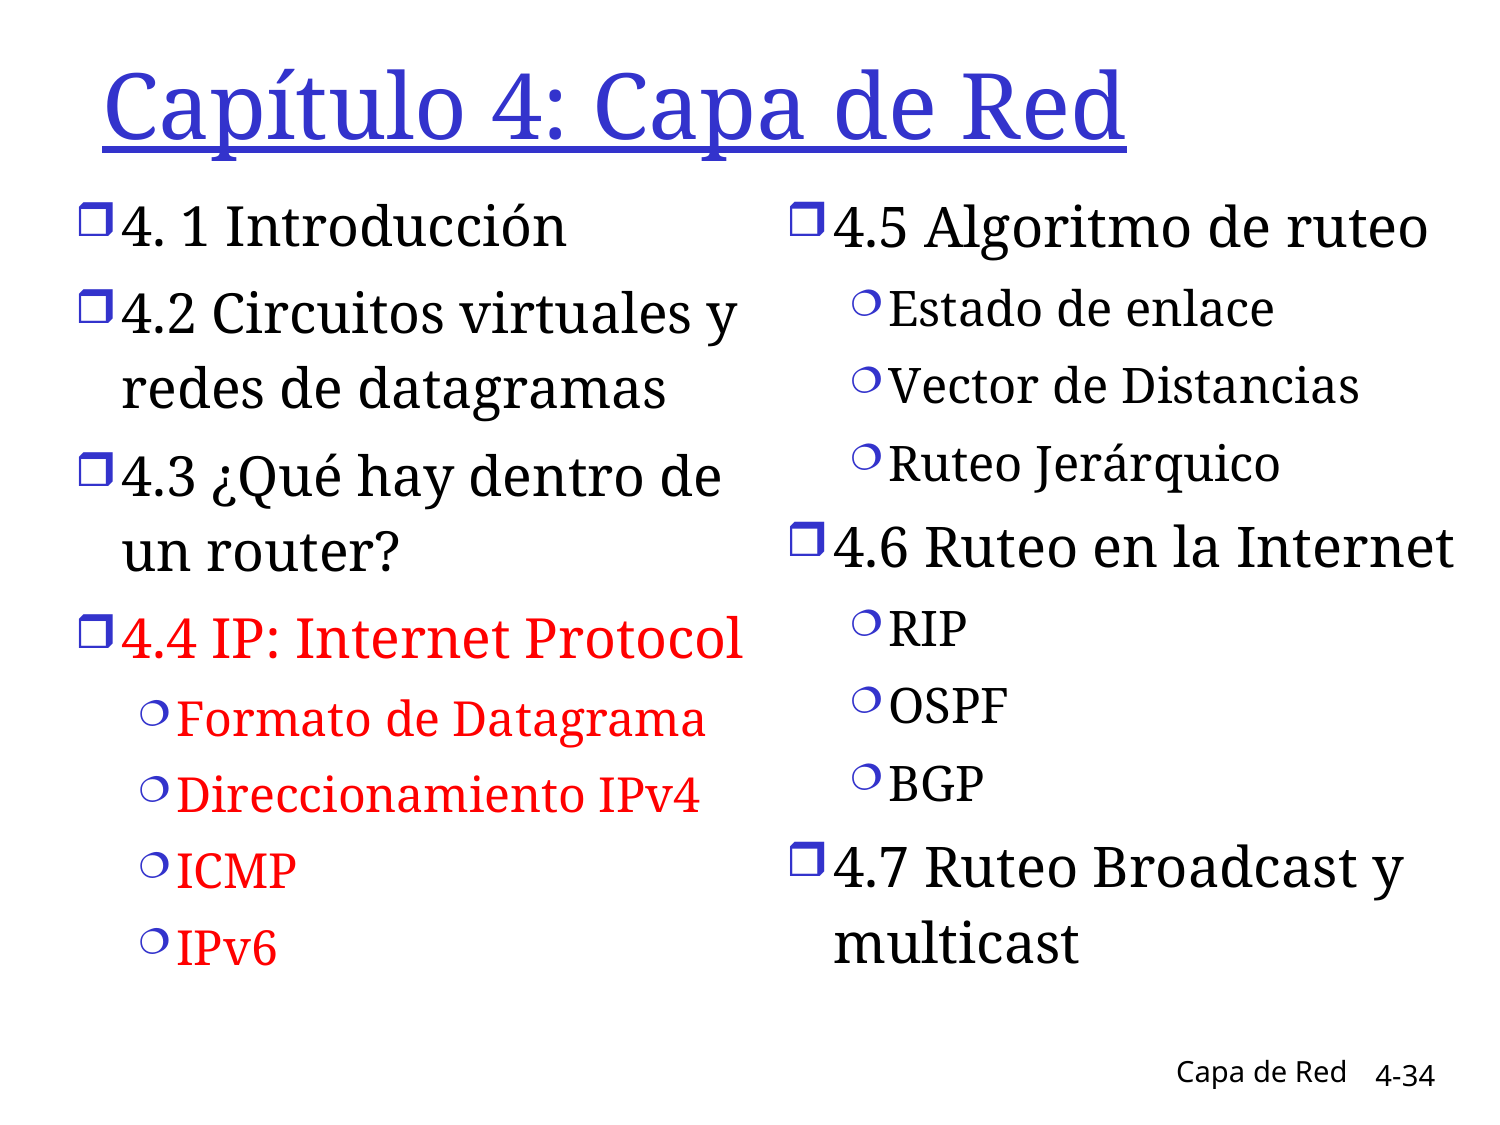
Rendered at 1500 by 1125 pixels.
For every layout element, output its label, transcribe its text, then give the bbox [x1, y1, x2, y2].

list 4. 1 Introducción 4.2 Circuitos virtuales y redes de datagramas 4.3 ¿Qué hay dentro de un router? 4.4 IP: Internet Protocol Formato de Datagrama Direccionamiento IPv4 ICMP IPv6 [75, 187, 753, 1051]
list 4.5 Algoritmo de ruteo Estado de enlace Vector de Distancias Ruteo Jerárquico 4.6 Ruteo en la Internet RIP OSPF BGP 4.7 Ruteo Broadcast y multicast [786, 187, 1463, 1051]
title Capítulo 4: Capa de Red [87, 15, 1426, 196]
